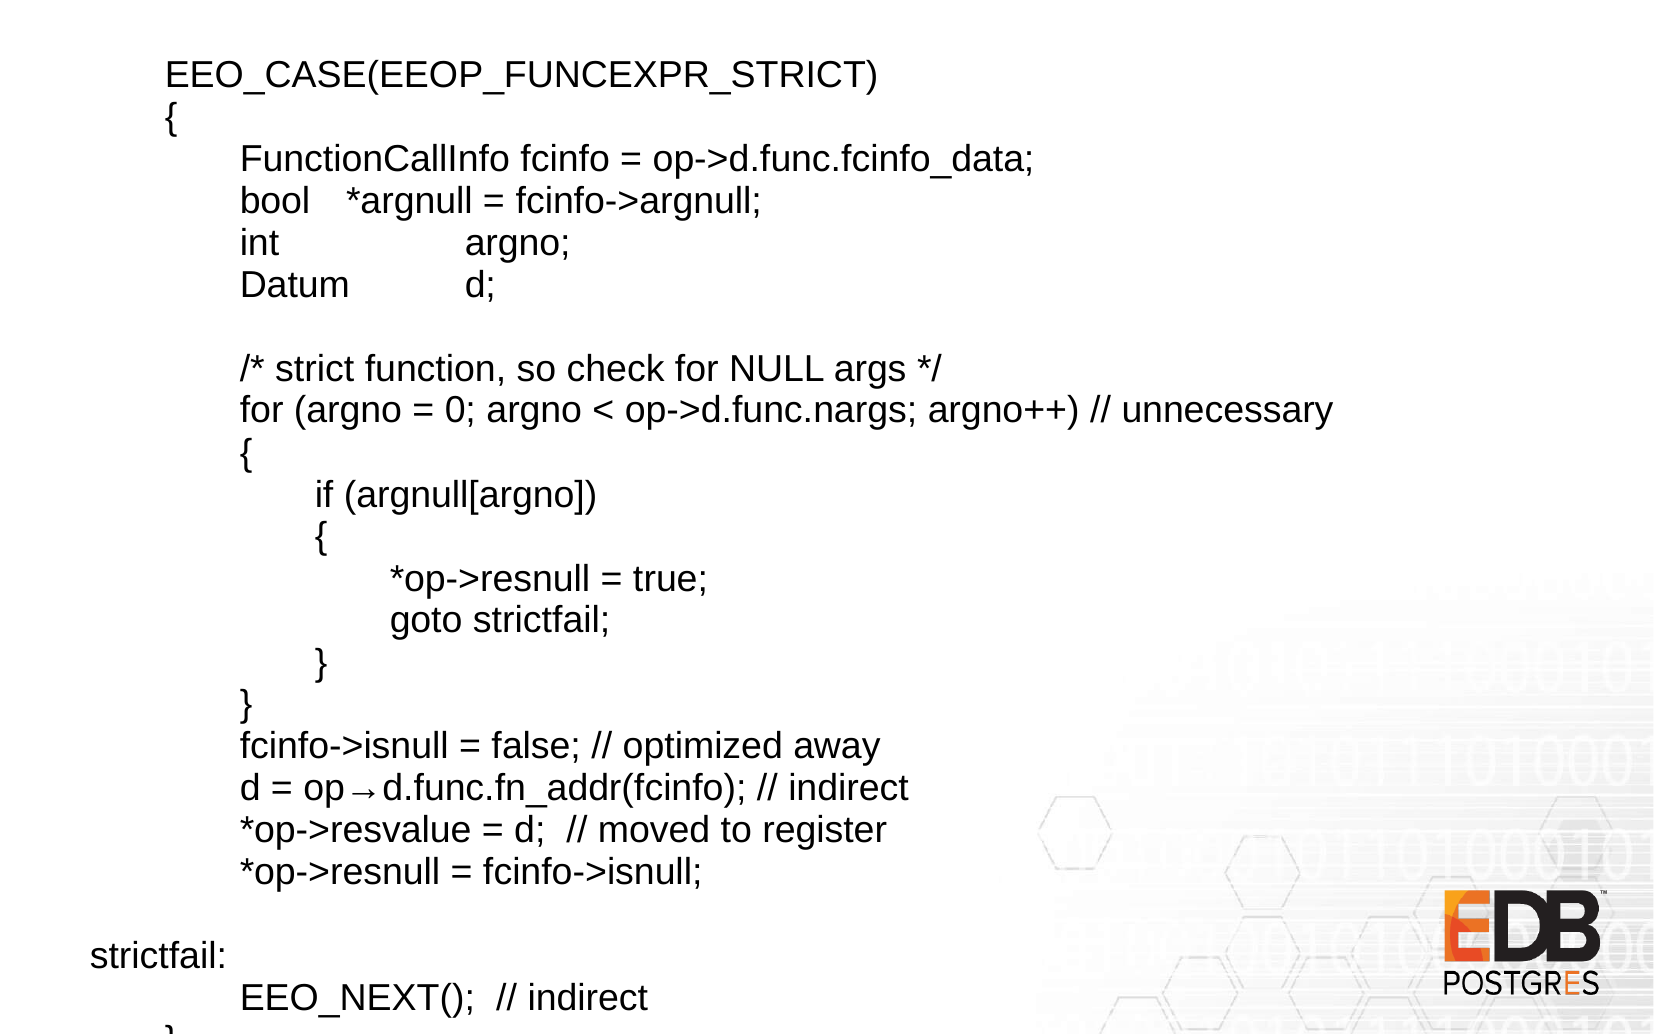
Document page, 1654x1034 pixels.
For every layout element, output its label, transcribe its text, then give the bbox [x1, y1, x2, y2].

text_box EEO_CASE(EEOP_FUNCEXPR_STRICT) { FunctionCallInfo fcinfo = op->d.func.fcinfo_data; bool *argnull = fcinfo->argnull; int argno; Datum d; /* strict function, so check for NULL args */ for (argno = 0; argno < op->d.func.nargs; argno++) // unnecessary { if (argnull[argno]) { *op->resnull = true; goto strictfail; } } fcinfo->isnull = false; // optimized away d = op→d.func.fn_addr(fcinfo); // indirect *op->resvalue = d; // moved to register *op->resnull = fcinfo->isnull; strictfail: EEO_NEXT(); // indirect } [0, 3, 1654, 1034]
